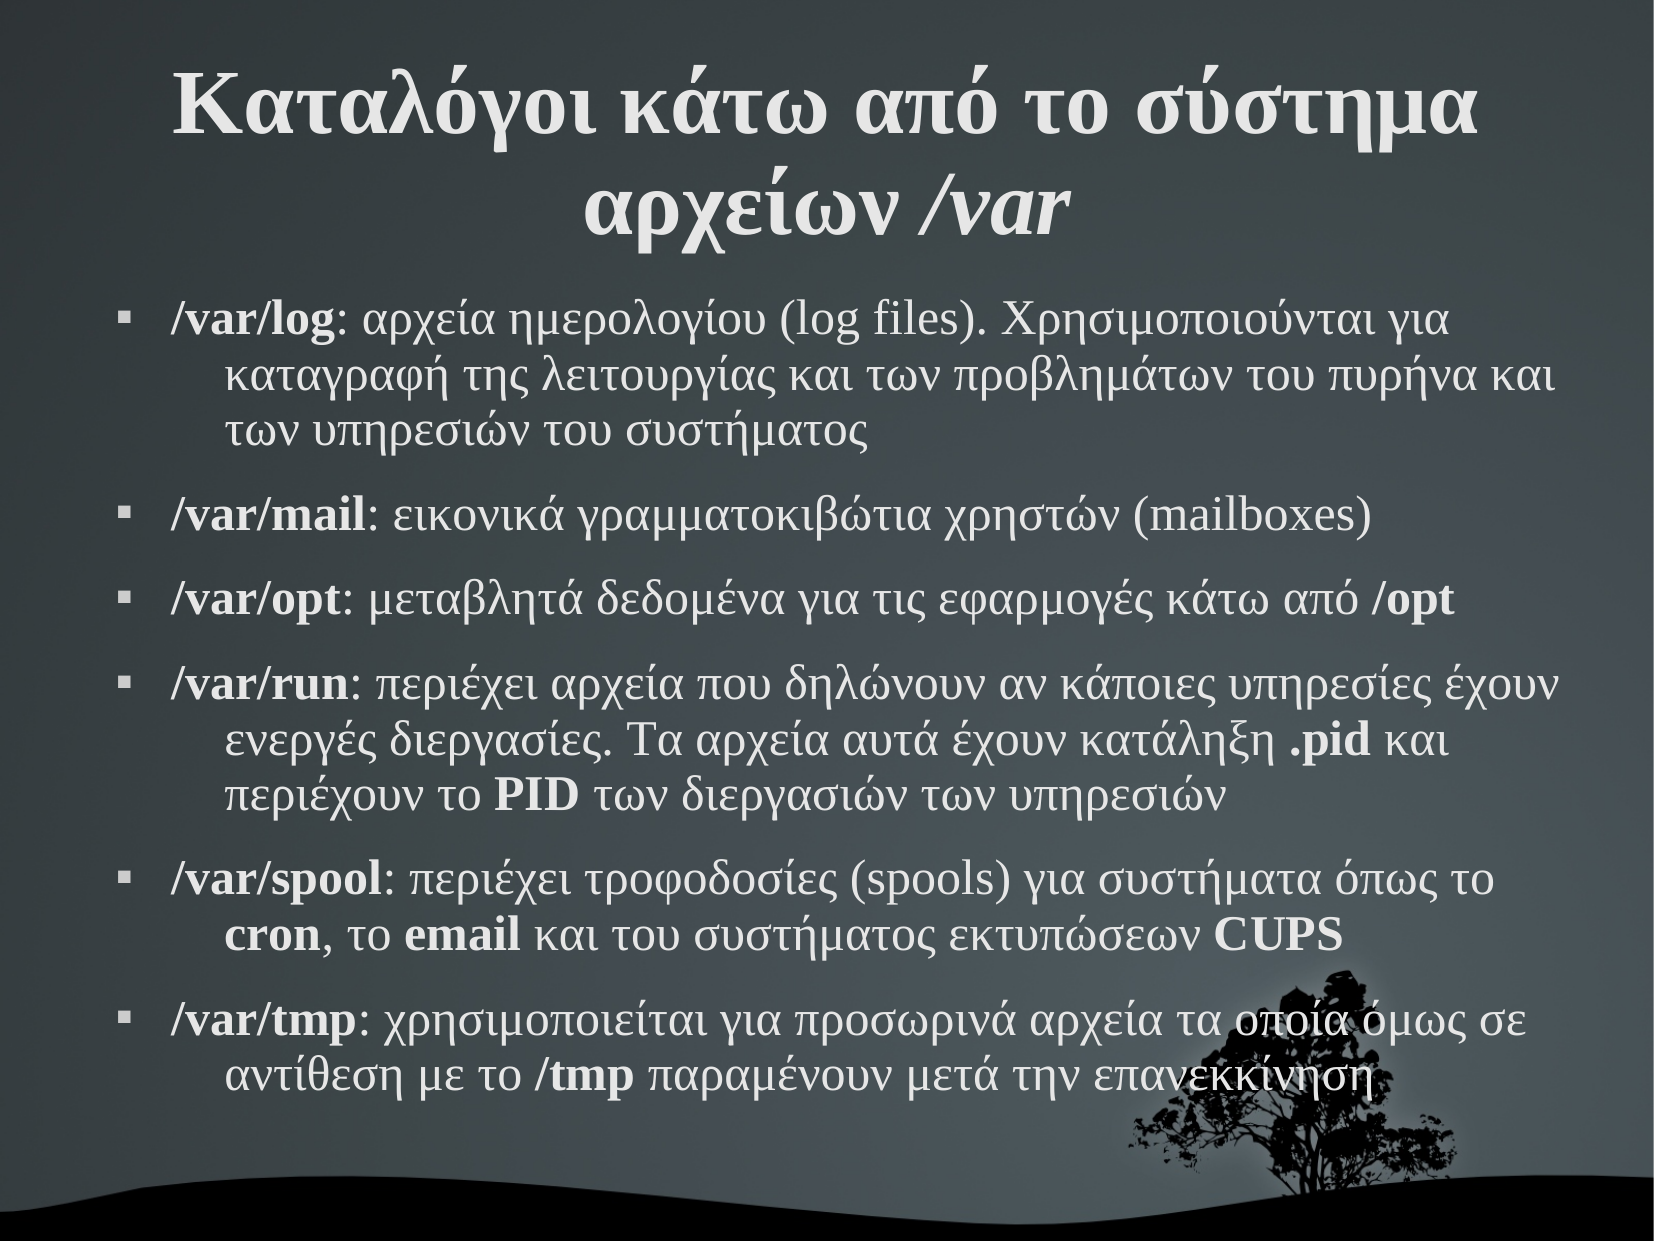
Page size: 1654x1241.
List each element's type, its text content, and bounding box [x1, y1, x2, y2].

title Καταλόγοι κάτω από το σύστημα αρχείων /var [83, 33, 1572, 274]
picture [0, 0, 1654, 1241]
list /var/log: αρχεία ημερολογίου (log files). Χρησιμοποιούνται για καταγραφή της λειτουργίας και των προβλημάτων του πυρήνα και των υπηρεσιών του συστήματος /var/mail: εικονικά γραμματοκιβώτια χρηστών (mailboxes) /var/opt: μεταβλητά δεδομένα για τις εφαρμογές κάτω από /​opt /var/run: περιέχει αρχεία που δηλώνουν αν κάποιες υπηρεσίες έχουν ενεργές διεργασίες. Τα αρχεία αυτά έχουν κατάληξη .pid και περιέχουν το PID των διεργασιών των υπηρεσιών /var/spool: περιέχει τροφοδοσίες (spools) για συστήματα όπως το cron, το email και του συστήματος εκτυπώσεων CUPS /var/tmp: χρησιμοποιείται για προσωρινά αρχεία τα οποία όμως σε αντίθεση με το /tmp παραμένουν μετά την επανεκκίνηση [82, 290, 1571, 1212]
